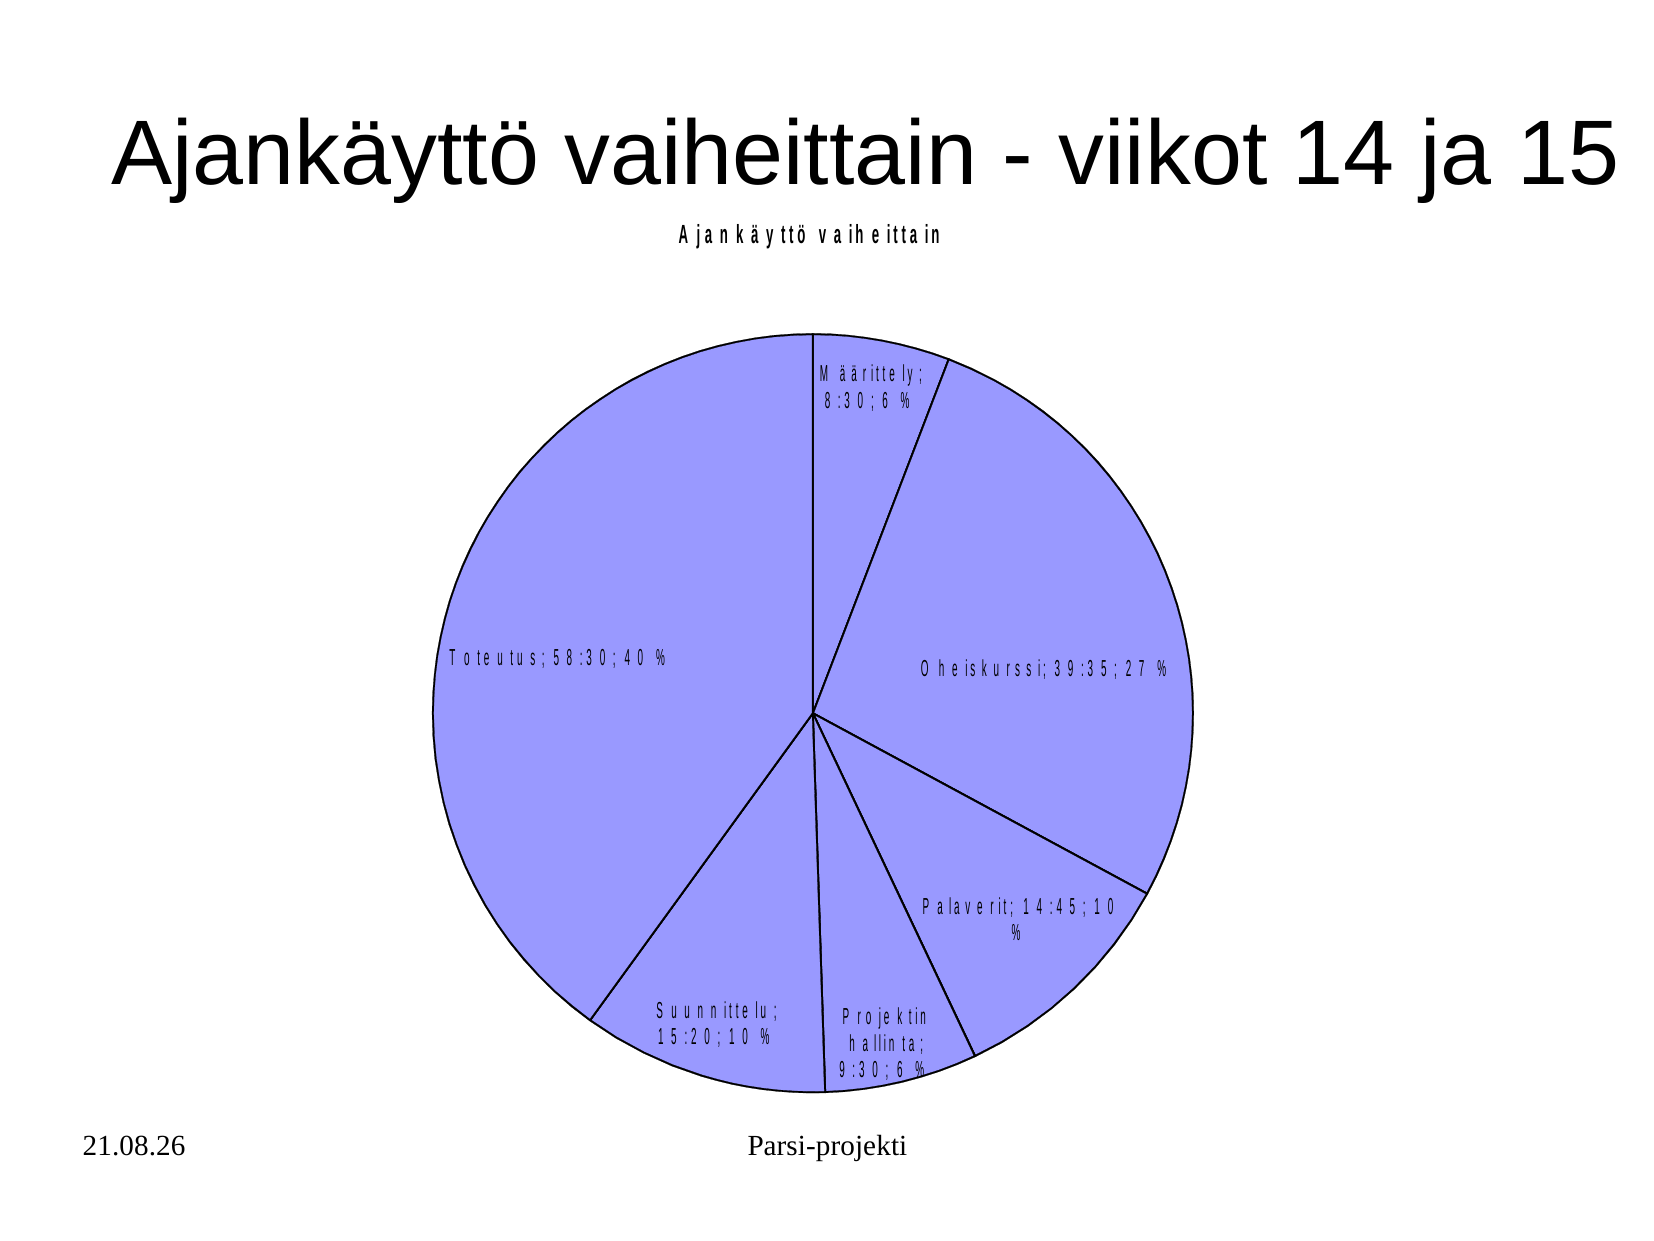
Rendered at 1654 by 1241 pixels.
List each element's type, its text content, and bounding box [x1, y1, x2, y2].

title Ajankäyttö vaiheittain - viikot 14 ja 15 [82, 49, 1651, 257]
picture [13, 200, 1613, 1175]
